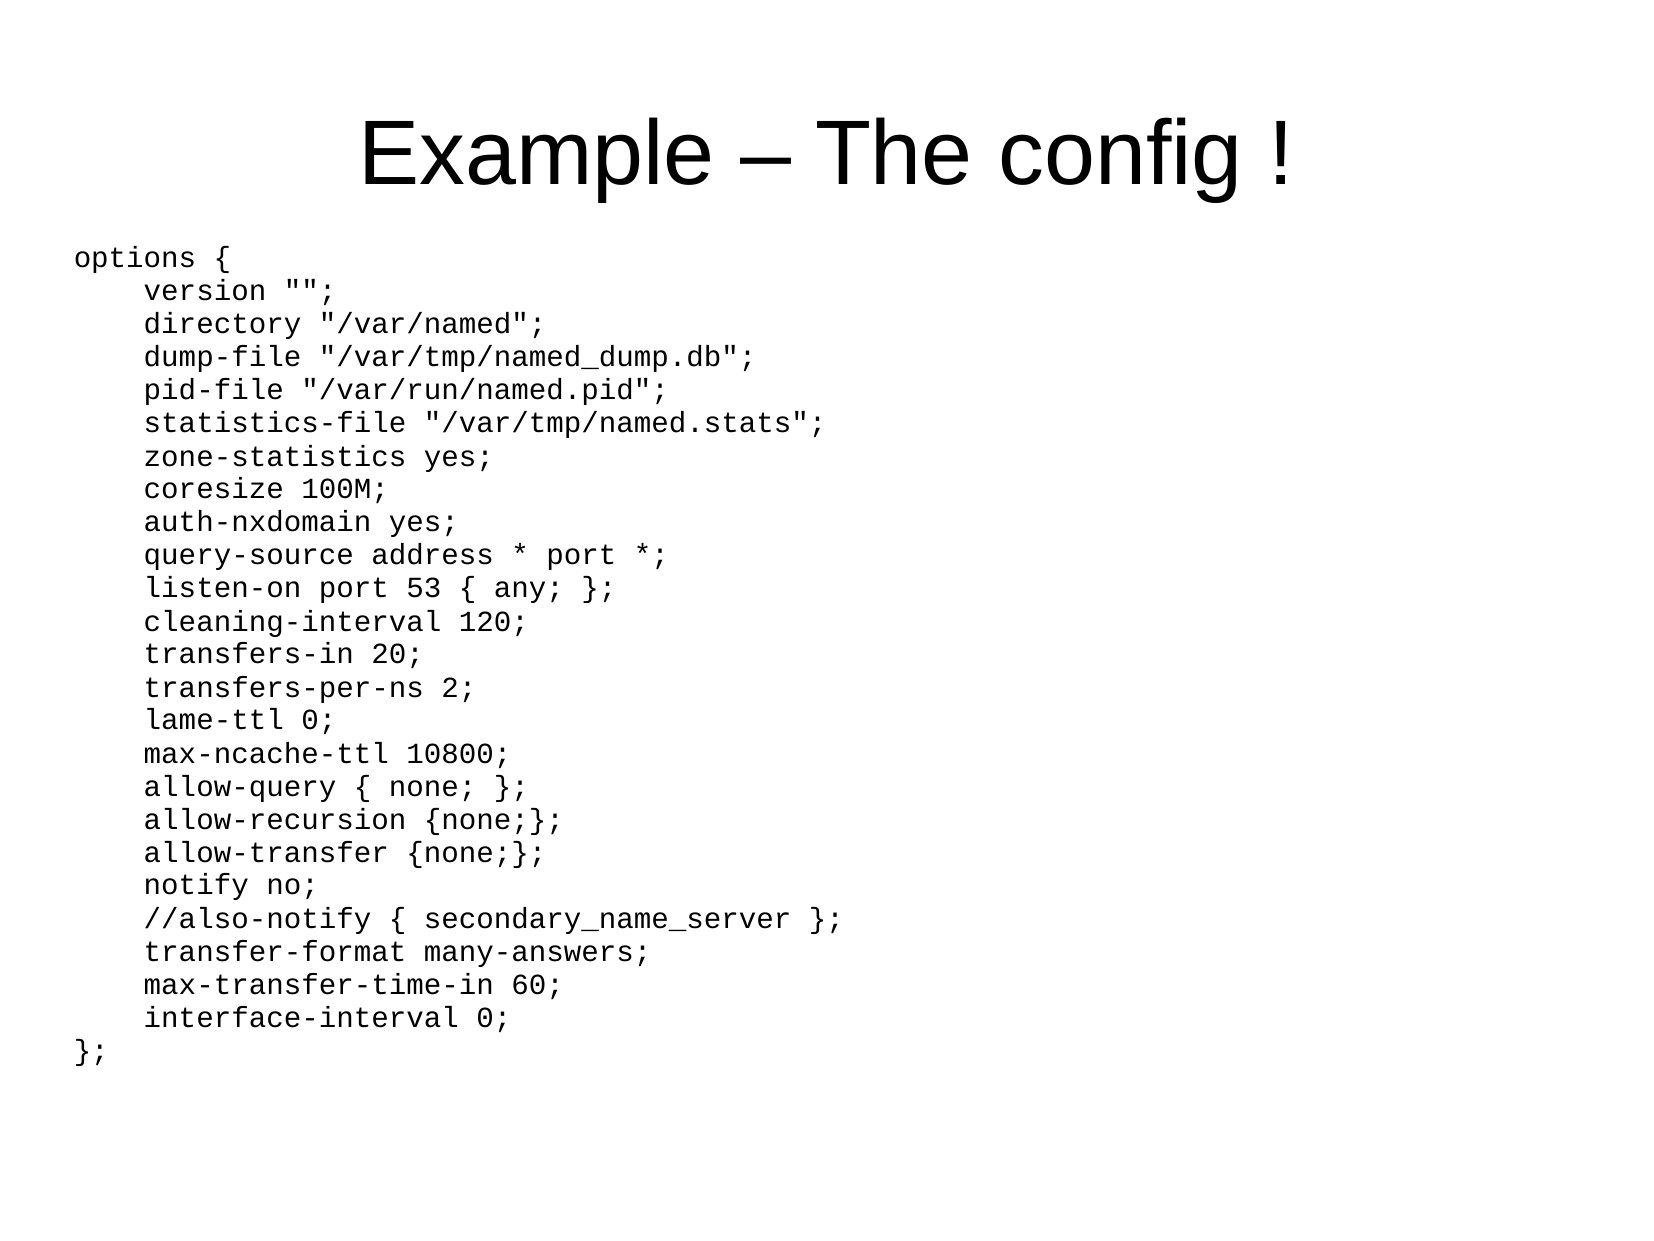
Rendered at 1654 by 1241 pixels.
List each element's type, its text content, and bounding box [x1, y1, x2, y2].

title Example – The config ! [82, 49, 1571, 236]
text_box options { version ""; directory "/var/named"; dump-file "/var/tmp/named_dump.db"; pid-file "/var/run/named.pid"; statistics-file "/var/tmp/named.stats"; zone-statistics yes; coresize 100M; auth-nxdomain yes; query-source address * port *; listen-on port 53 { any; }; cleaning-interval 120; transfers-in 20; transfers-per-ns 2; lame-ttl 0; max-ncache-ttl 10800; allow-query { none; }; allow-recursion {none;}; allow-transfer {none;}; notify no; //also-notify { secondary_name_server }; transfer-format many-answers; max-transfer-time-in 60; interface-interval 0; }; [59, 236, 1595, 1077]
